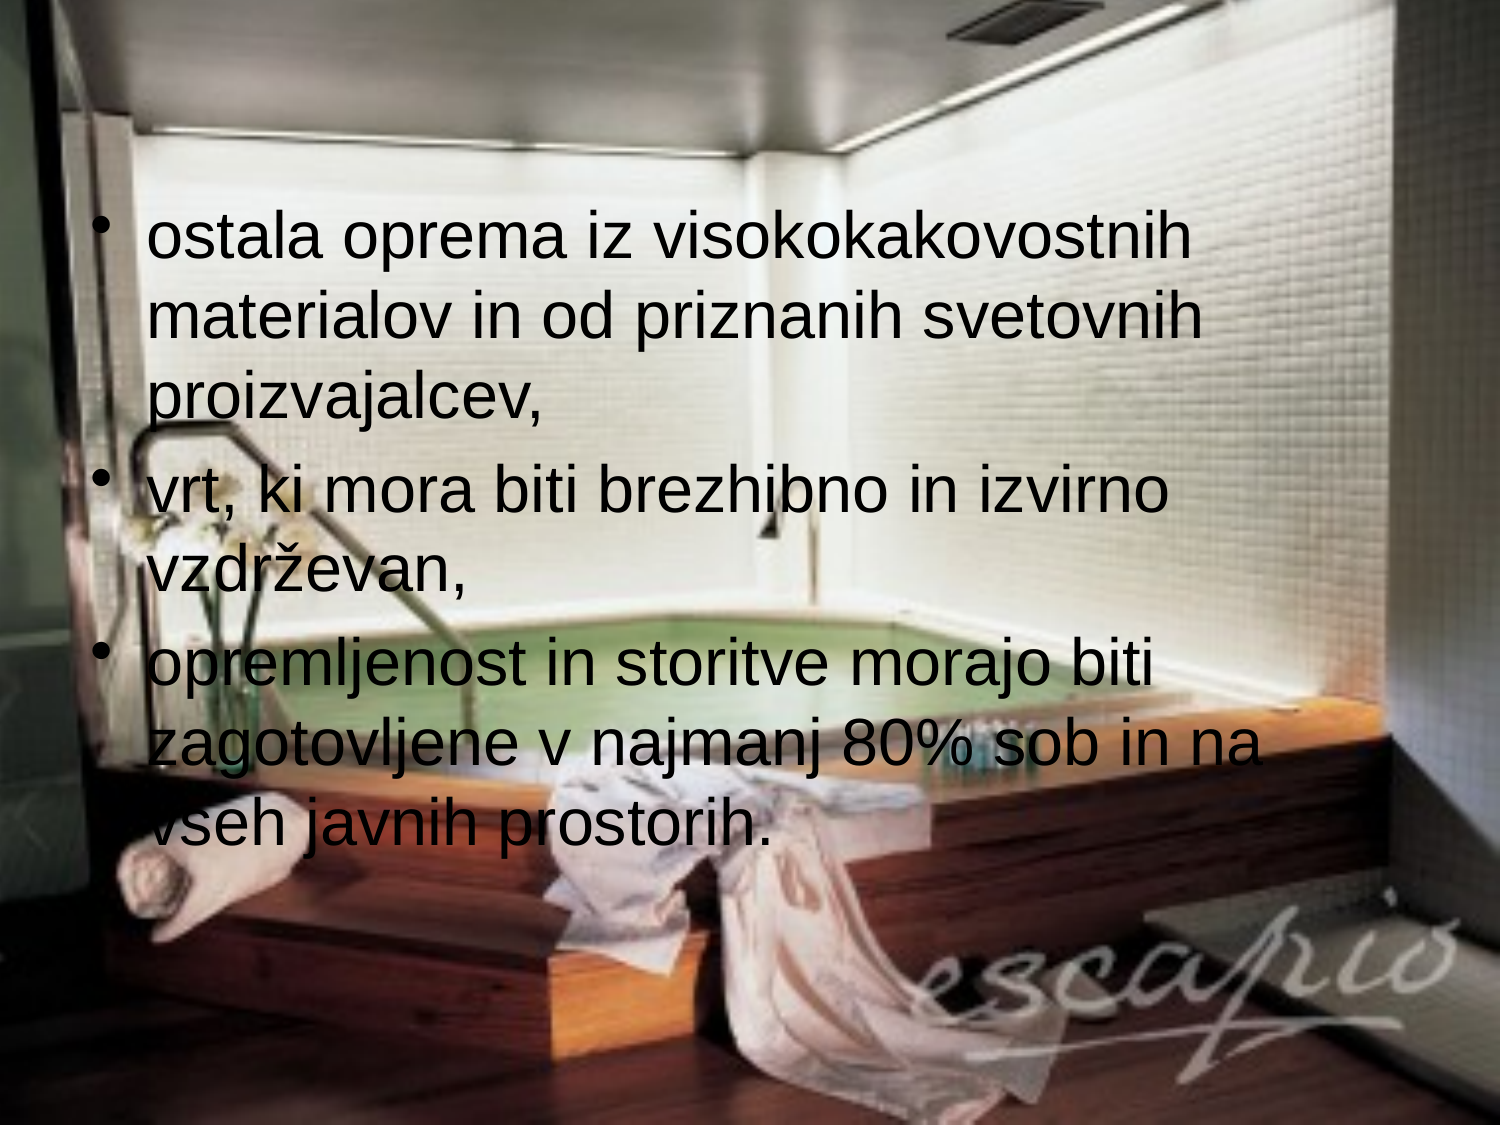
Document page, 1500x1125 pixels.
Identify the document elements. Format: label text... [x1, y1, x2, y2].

list ostala oprema iz visokokakovostnih materialov in od priznanih svetovnih proizvajalcev, vrt, ki mora biti brezhibno in izvirno vzdrževan, opremljenost in storitve morajo biti zagotovljene v najmanj 80% sob in na vseh javnih prostorih. [75, 184, 1425, 1005]
picture [0, 0, 1500, 1125]
